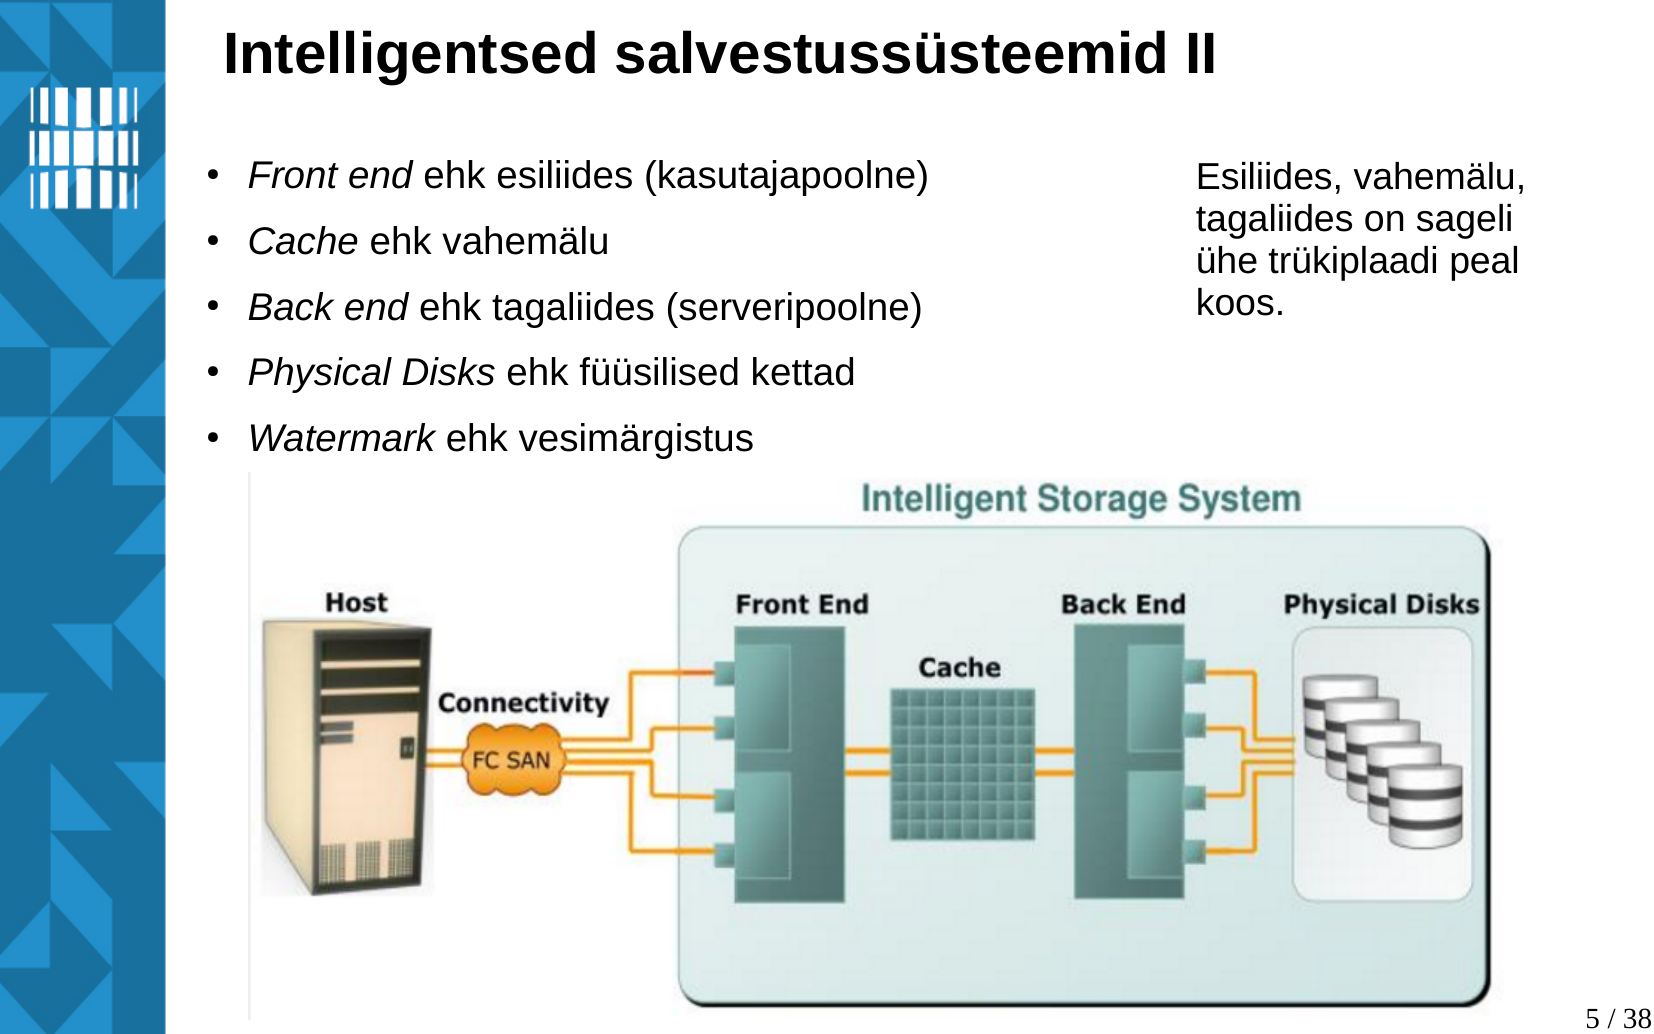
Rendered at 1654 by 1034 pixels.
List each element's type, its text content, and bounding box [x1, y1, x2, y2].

title Intelligentsed salvestussüsteemid II [223, 11, 1554, 95]
list Front end ehk esiliides (kasutajapoolne) Cache ehk vahemälu Back end ehk tagaliides (serveripoolne) Physical Disks ehk füüsilised kettad Watermark ehk vesimärgistus [192, 153, 1607, 461]
text_box Esiliides, vahemälu, tagaliides on sageli ühe trükiplaadi peal koos. [1181, 147, 1596, 331]
picture [248, 472, 1507, 1020]
